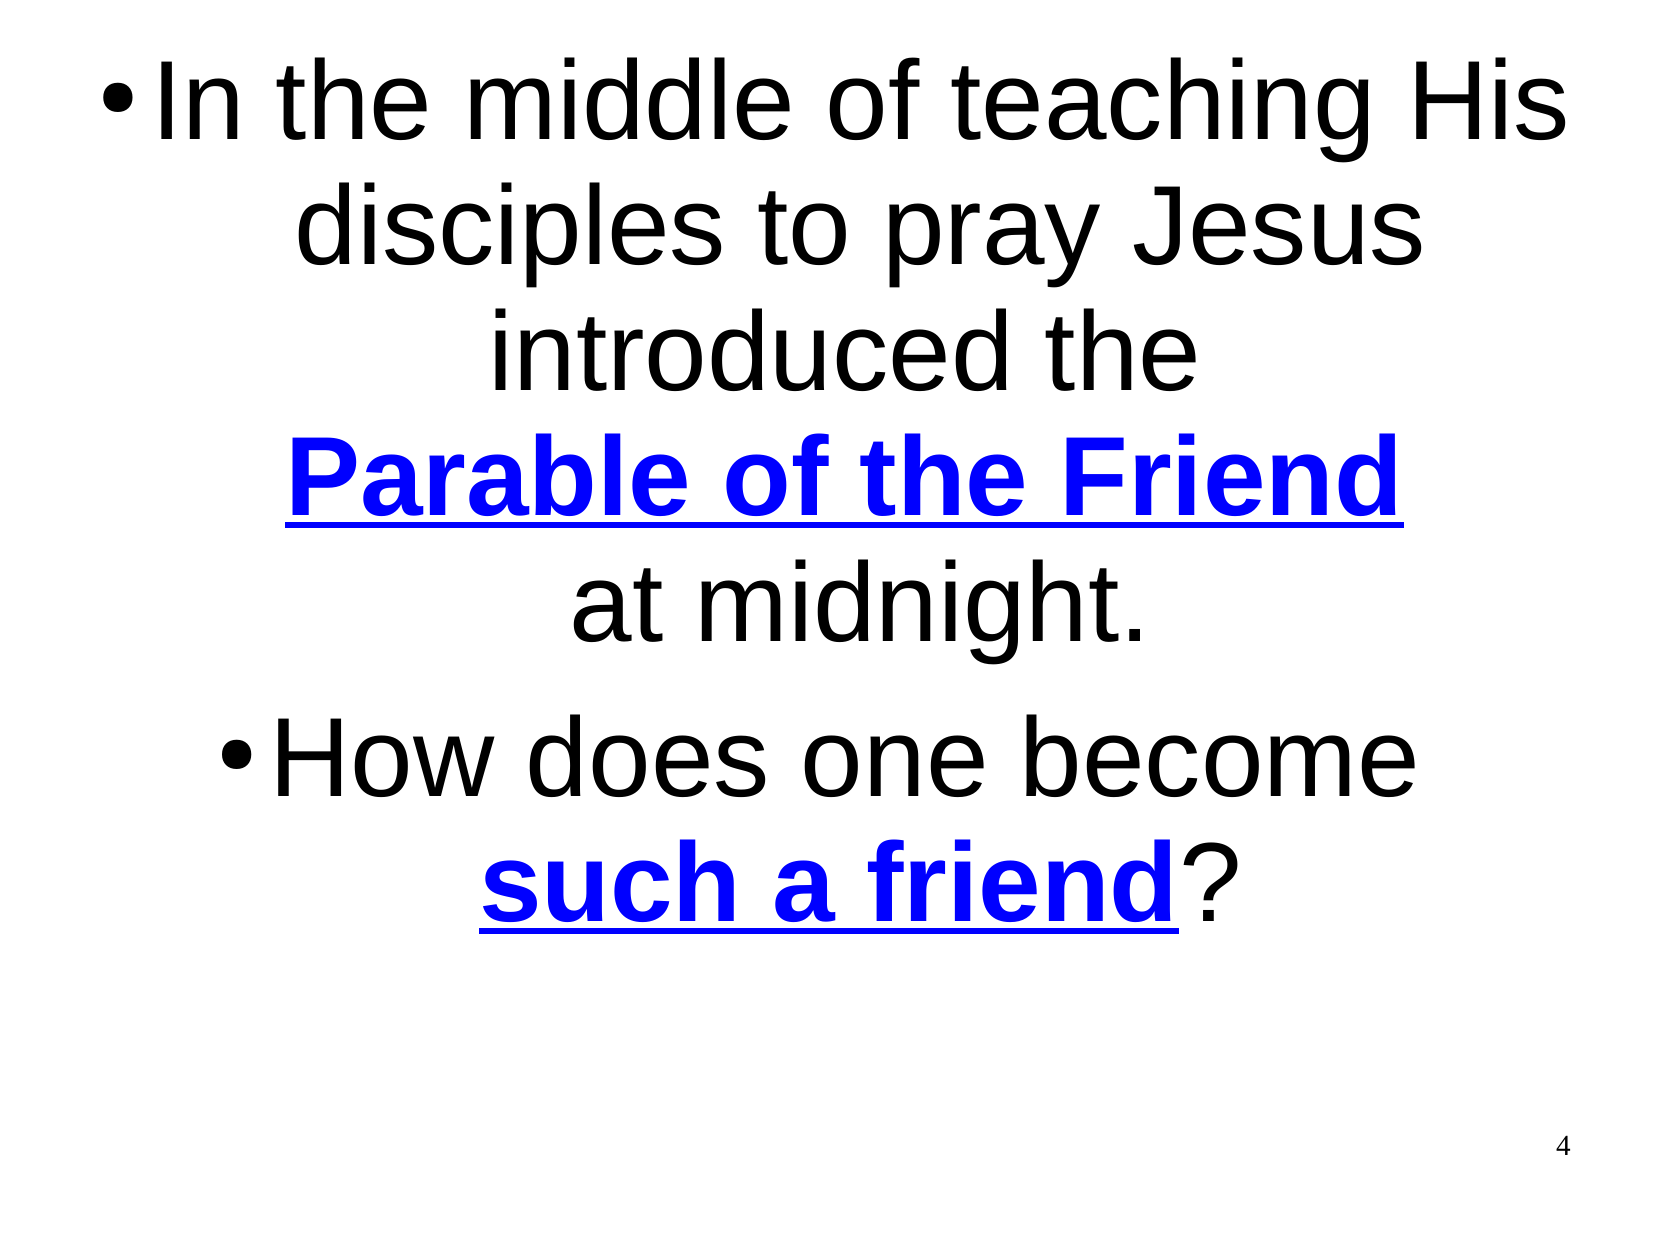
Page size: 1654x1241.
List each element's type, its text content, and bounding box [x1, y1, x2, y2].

list In the middle of teaching His disciples to pray Jesus introduced the Parable of the Friend at midnight. How does one become such a friend? [37, 37, 1613, 1163]
